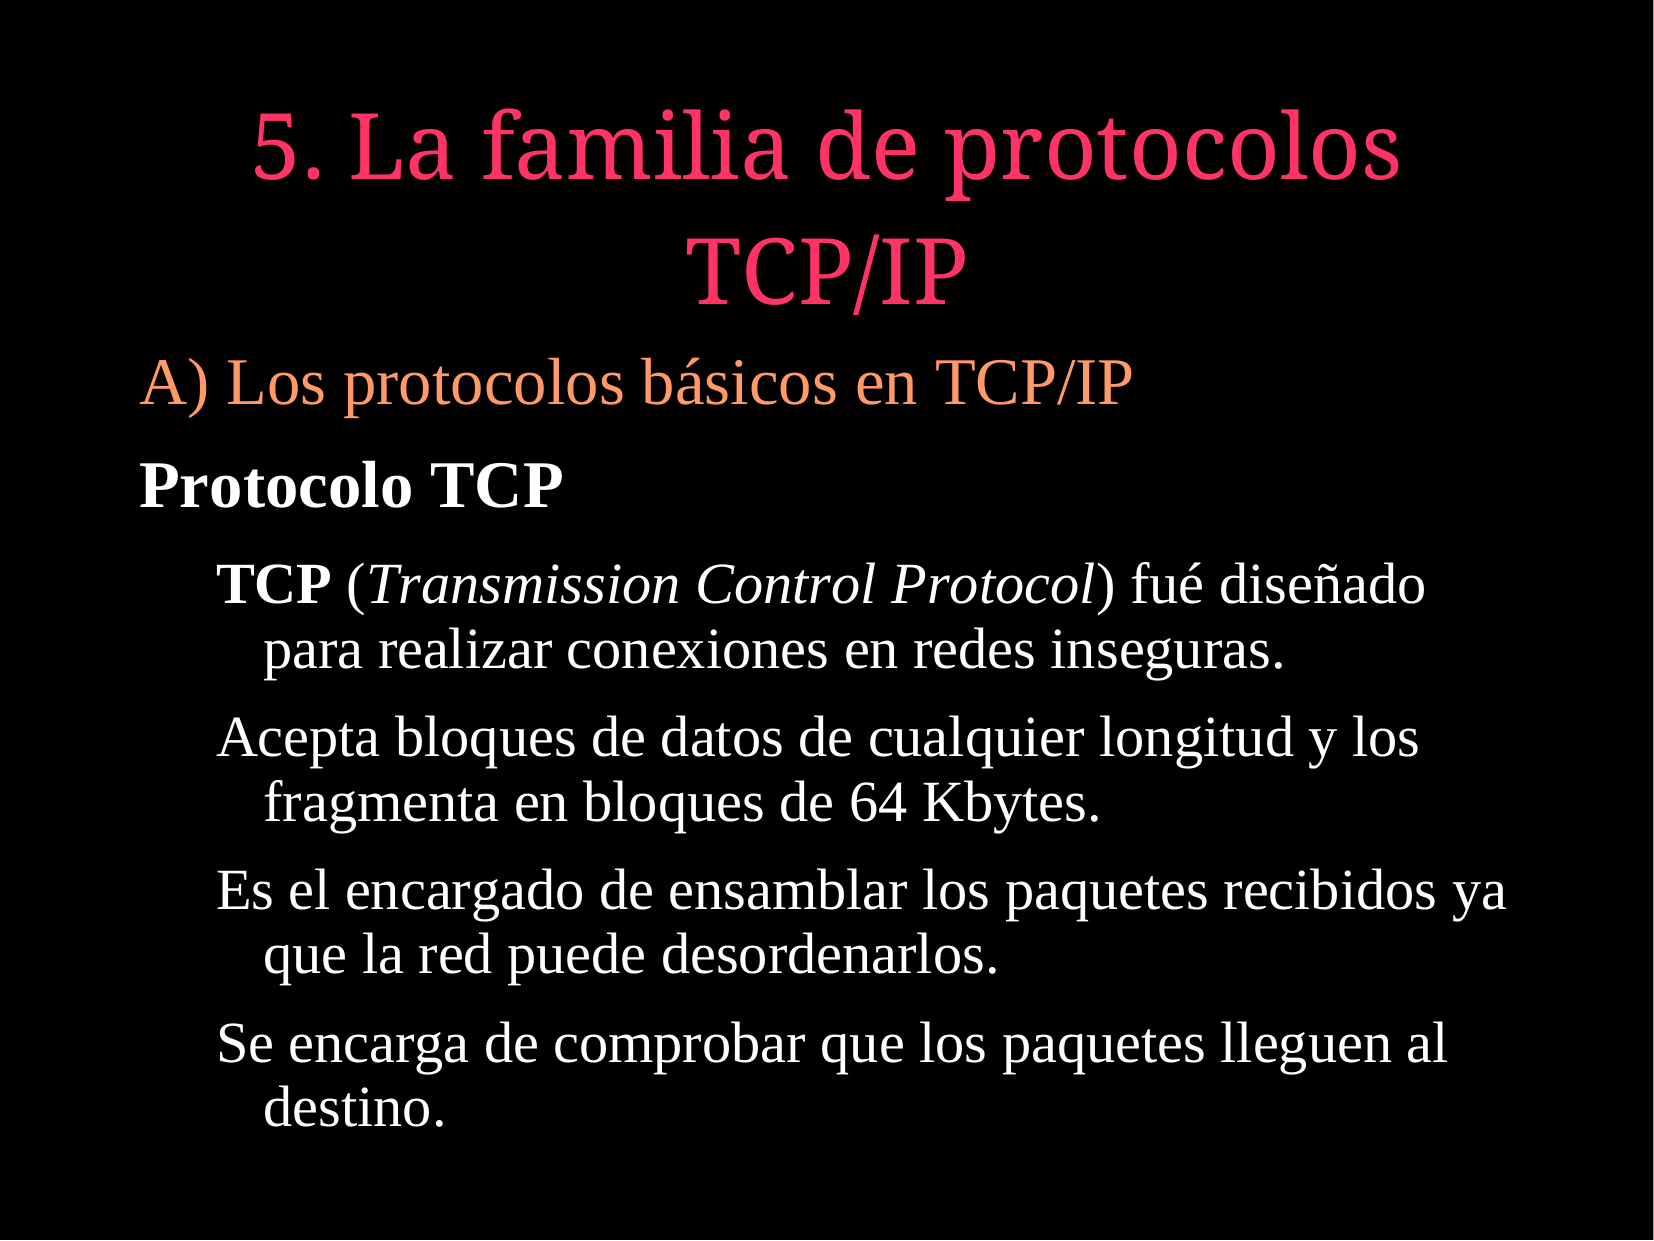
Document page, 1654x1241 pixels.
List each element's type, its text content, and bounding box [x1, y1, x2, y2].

list A) Los protocolos básicos en TCP/IP Protocolo TCP TCP (Transmission Control Protocol) fué diseñado para realizar conexiones en redes inseguras. Acepta bloques de datos de cualquier longitud y los fragmenta en bloques de 64 Kbytes. Es el encargado de ensamblar los paquetes recibidos ya que la red puede desordenarlos. Se encarga de comprobar que los paquetes lleguen al destino. [121, 344, 1534, 1148]
title 5. La familia de protocolos TCP/IP [121, 102, 1534, 311]
